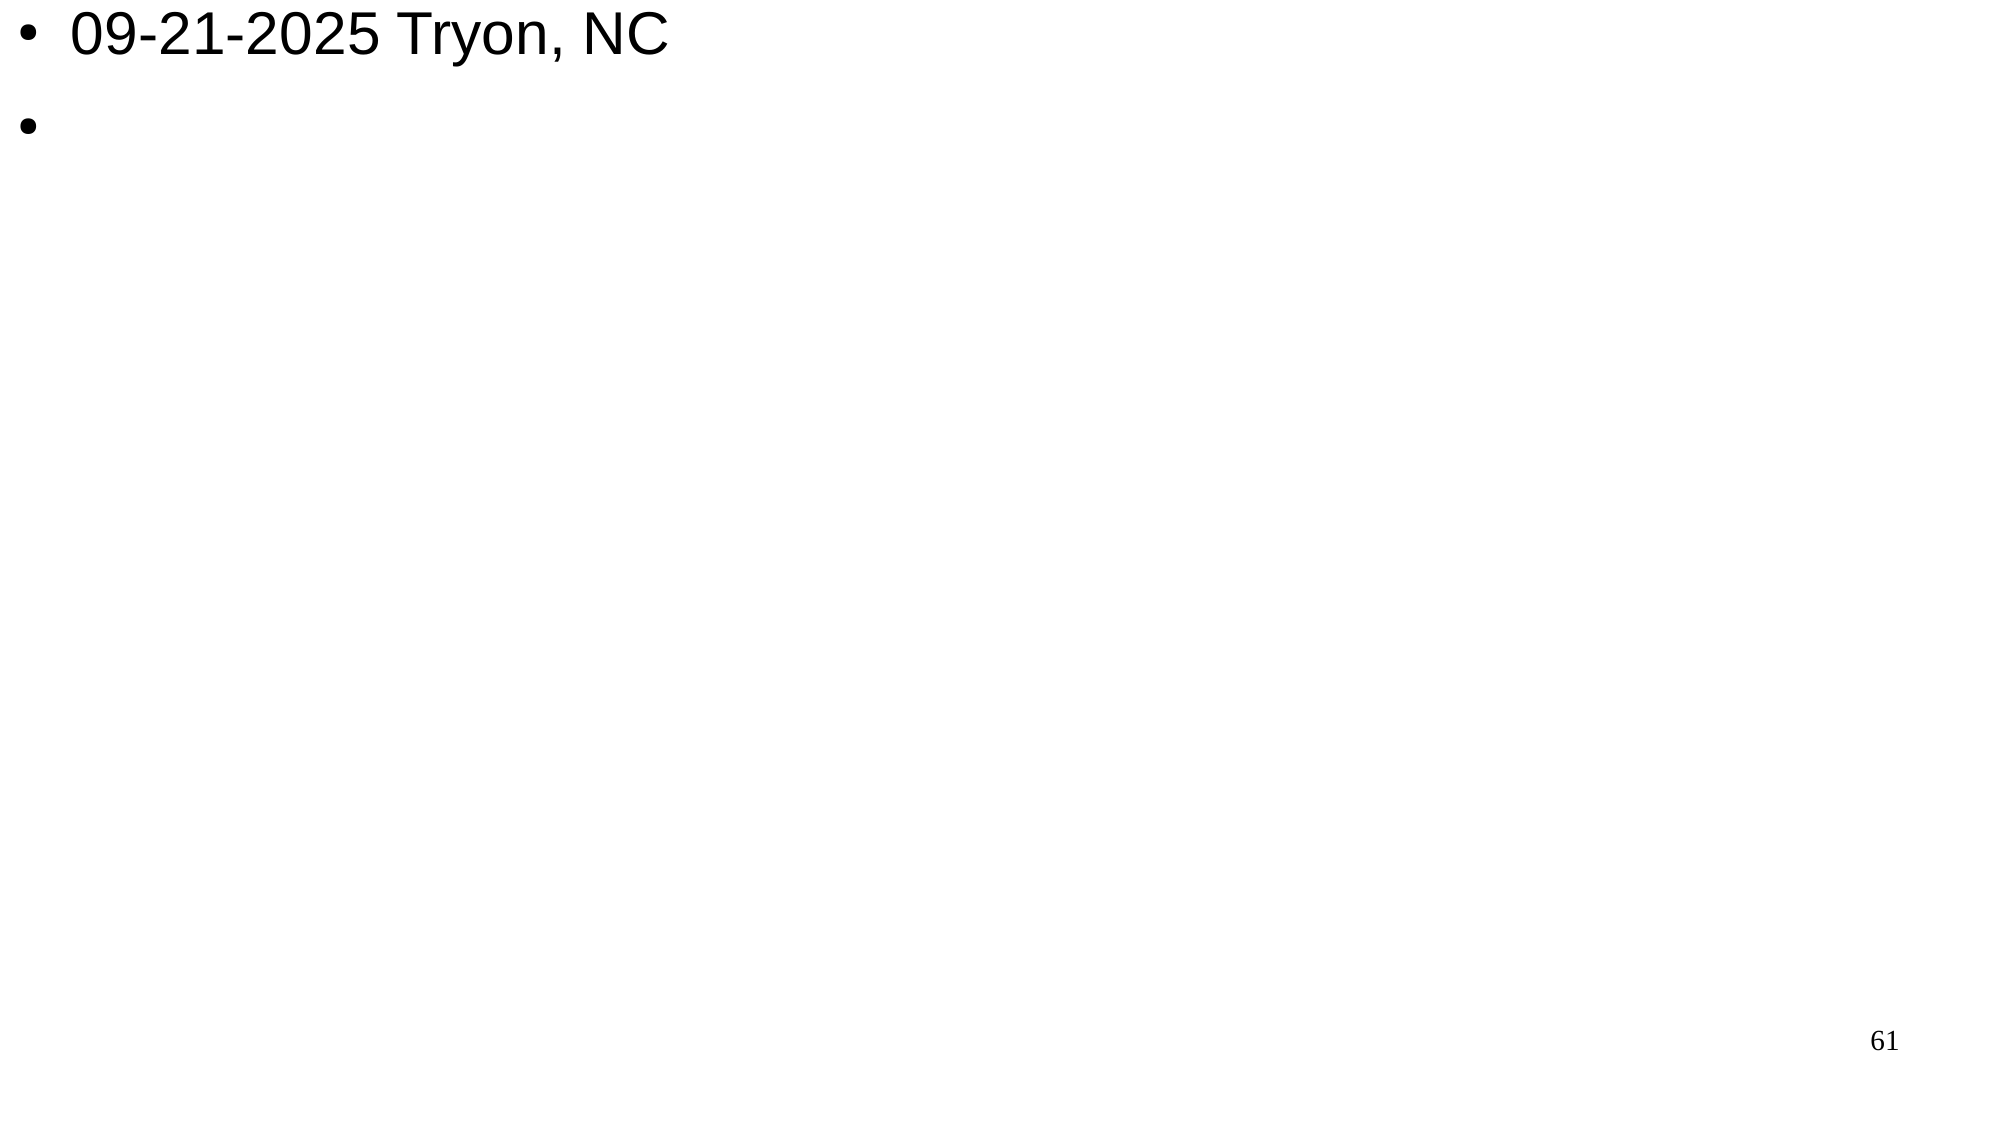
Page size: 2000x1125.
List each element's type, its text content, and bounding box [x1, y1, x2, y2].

list 09-21-2025 Tryon, NC [0, 0, 1996, 1123]
